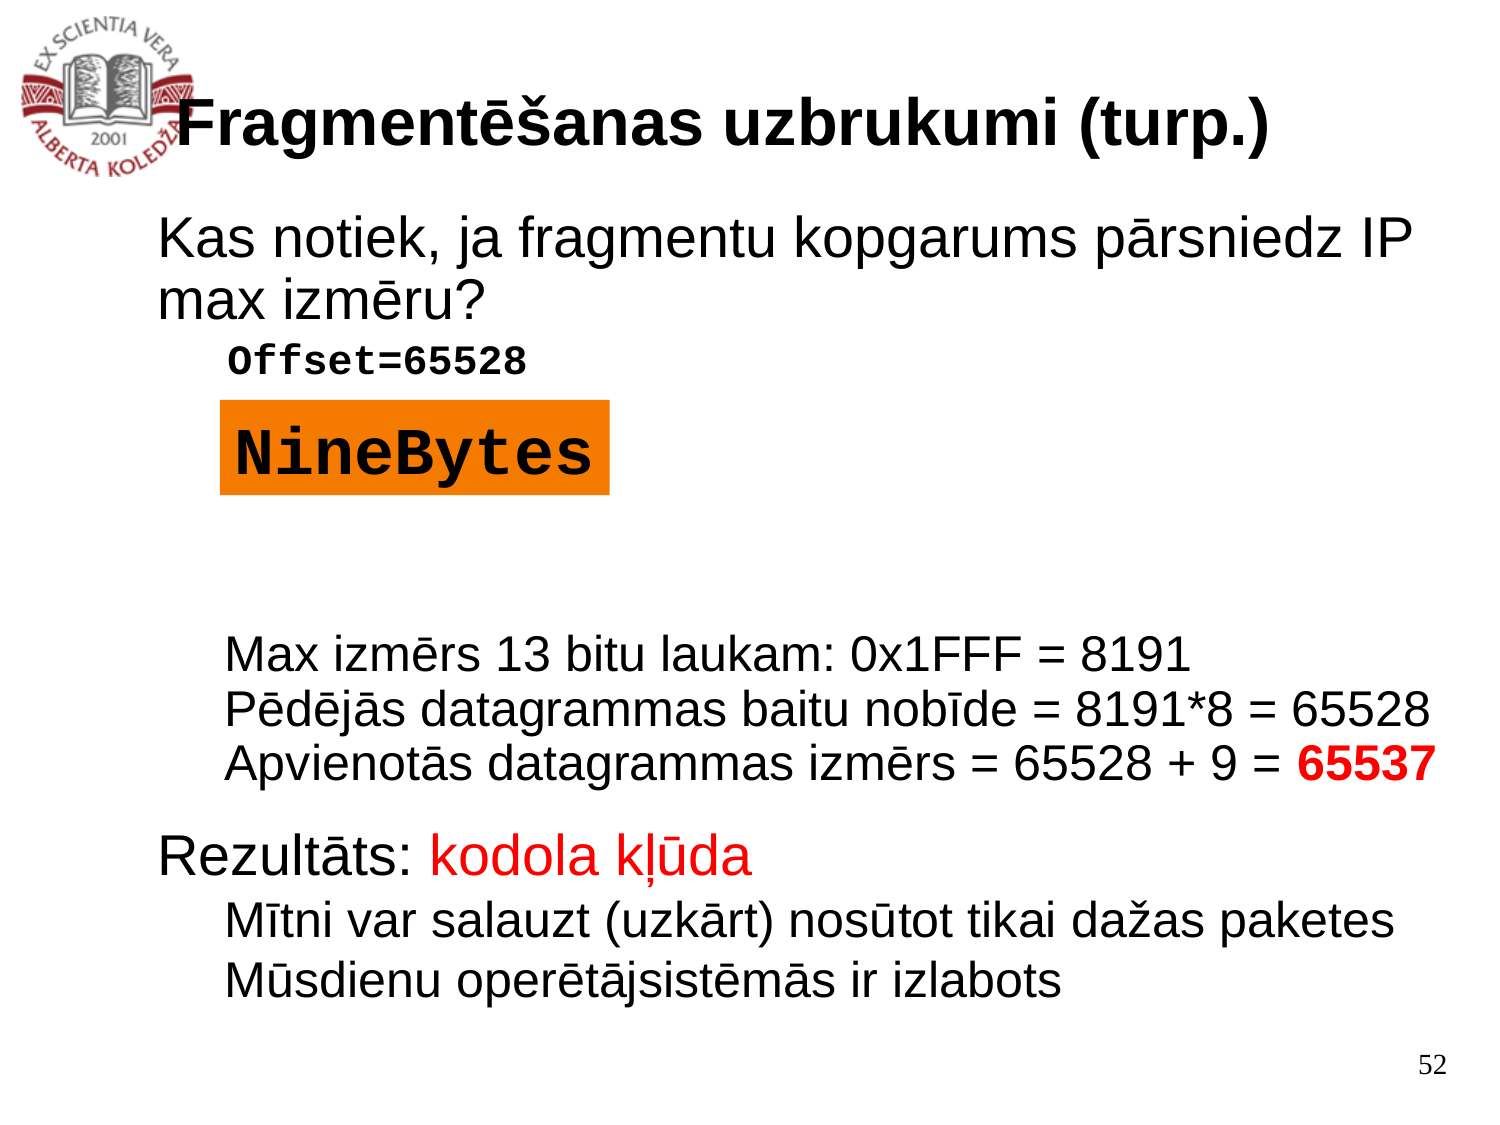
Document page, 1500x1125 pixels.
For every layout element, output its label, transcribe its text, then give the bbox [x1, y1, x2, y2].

title Fragmentēšanas uzbrukumi (turp.) [50, 62, 1374, 175]
text_box NineBytes [219, 399, 610, 496]
text_box Offset=65528 [212, 324, 543, 391]
picture [21, 16, 194, 177]
list Kas notiek, ja fragmentu kopgarums pārsniedz IP max izmēru? Max izmērs 13 bitu laukam: 0x1FFF = 8191 Pēdējās datagrammas baitu nobīde = 8191*8 = 65528 Apvienotās datagrammas izmērs = 65528 + 9 = 65537 Rezultāts: kodola kļūda Mītni var salauzt (uzkārt) nosūtot tikai dažas paketes Mūsdienu operētājsistēmās ir izlabots [74, 200, 1463, 1101]
